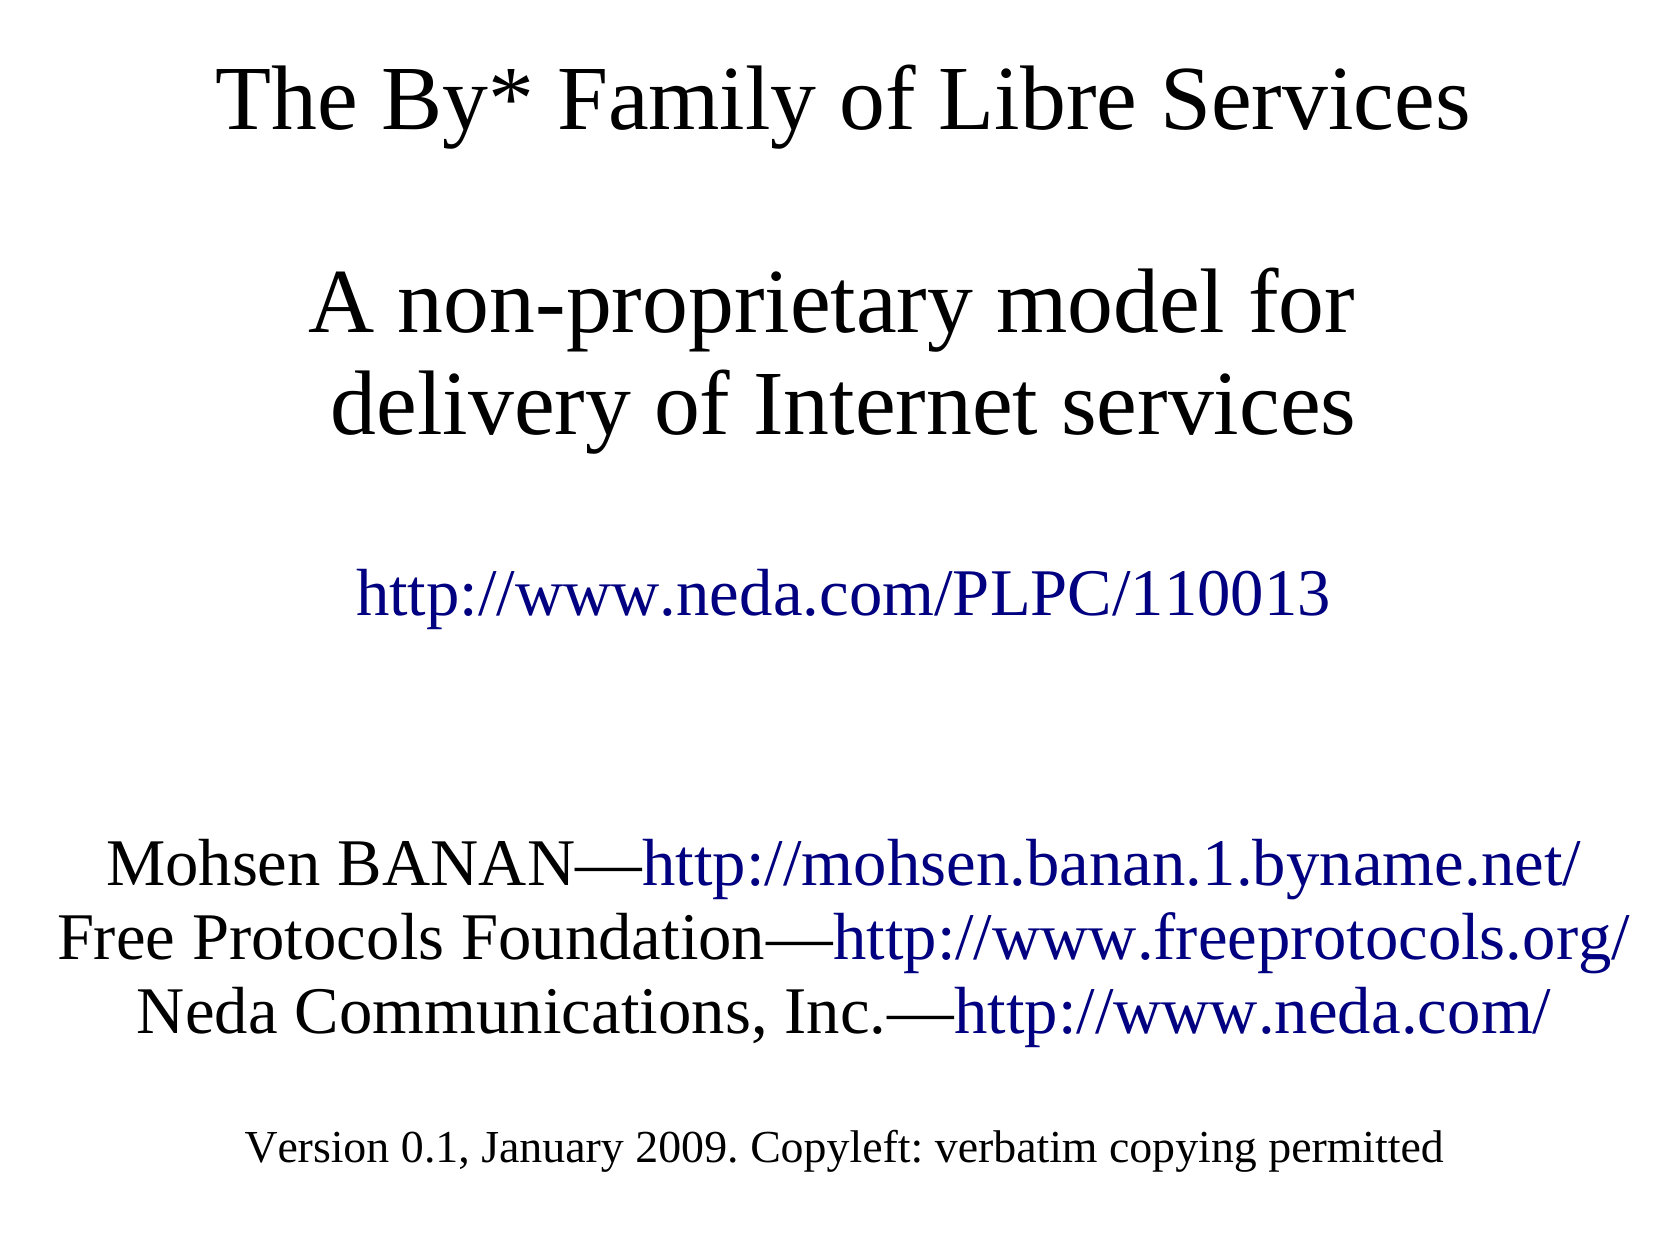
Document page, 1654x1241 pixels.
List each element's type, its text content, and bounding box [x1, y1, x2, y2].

text_box Mohsen BANAN—http://mohsen.banan.1.byname.net/ Free Protocols Foundation—http://www.freeprotocols.org/ Neda Communications, Inc.—http://www.neda.com/ Version 0.1, January 2009. Copyleft: verbatim copying permitted [0, 758, 1654, 1241]
title The By* Family of Libre Services A non-proprietary model for delivery of Internet services http://www.neda.com/PLPC/110013 [35, 16, 1654, 758]
